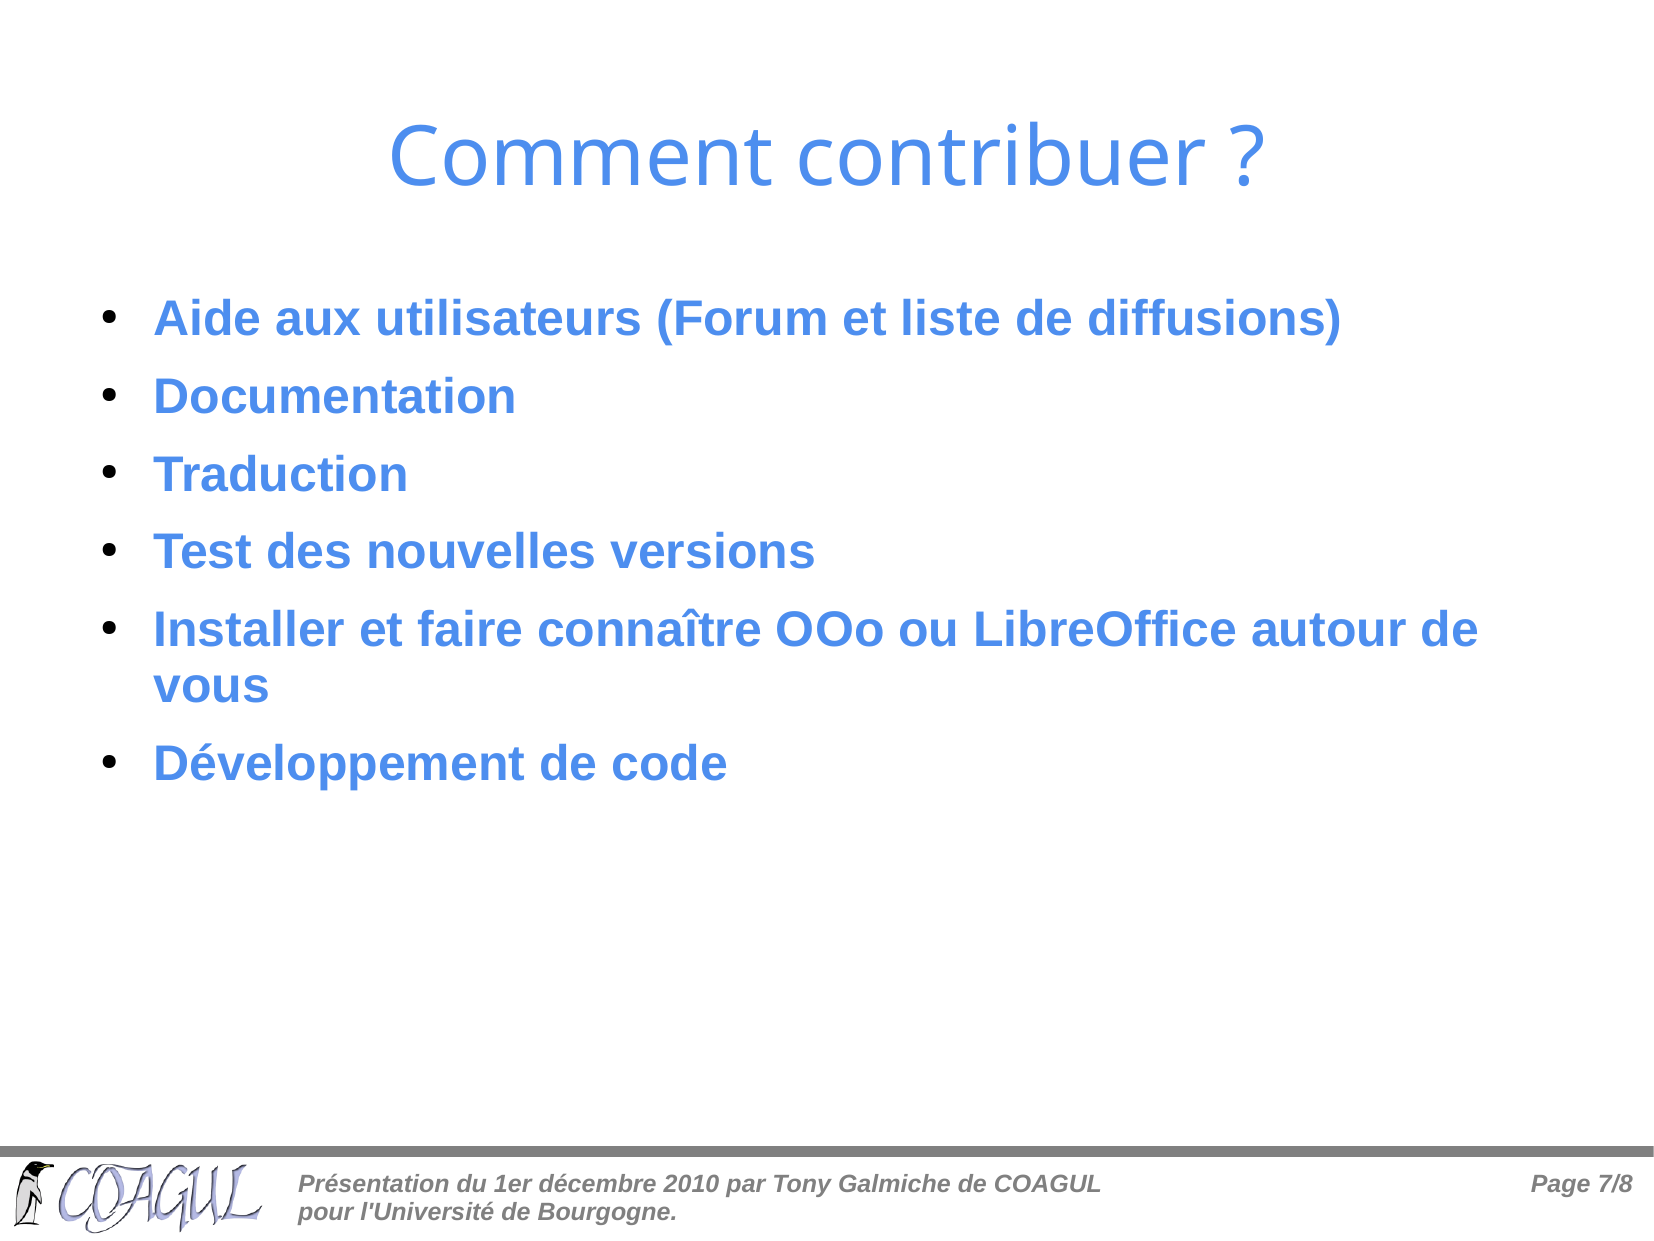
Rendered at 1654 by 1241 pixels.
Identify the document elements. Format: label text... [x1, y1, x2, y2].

title Comment contribuer ? [82, 56, 1571, 250]
list Aide aux utilisateurs (Forum et liste de diffusions) Documentation Traduction Test des nouvelles versions Installer et faire connaître OOo ou LibreOffice autour de vous Développement de code [82, 290, 1571, 1108]
picture [11, 1158, 266, 1237]
